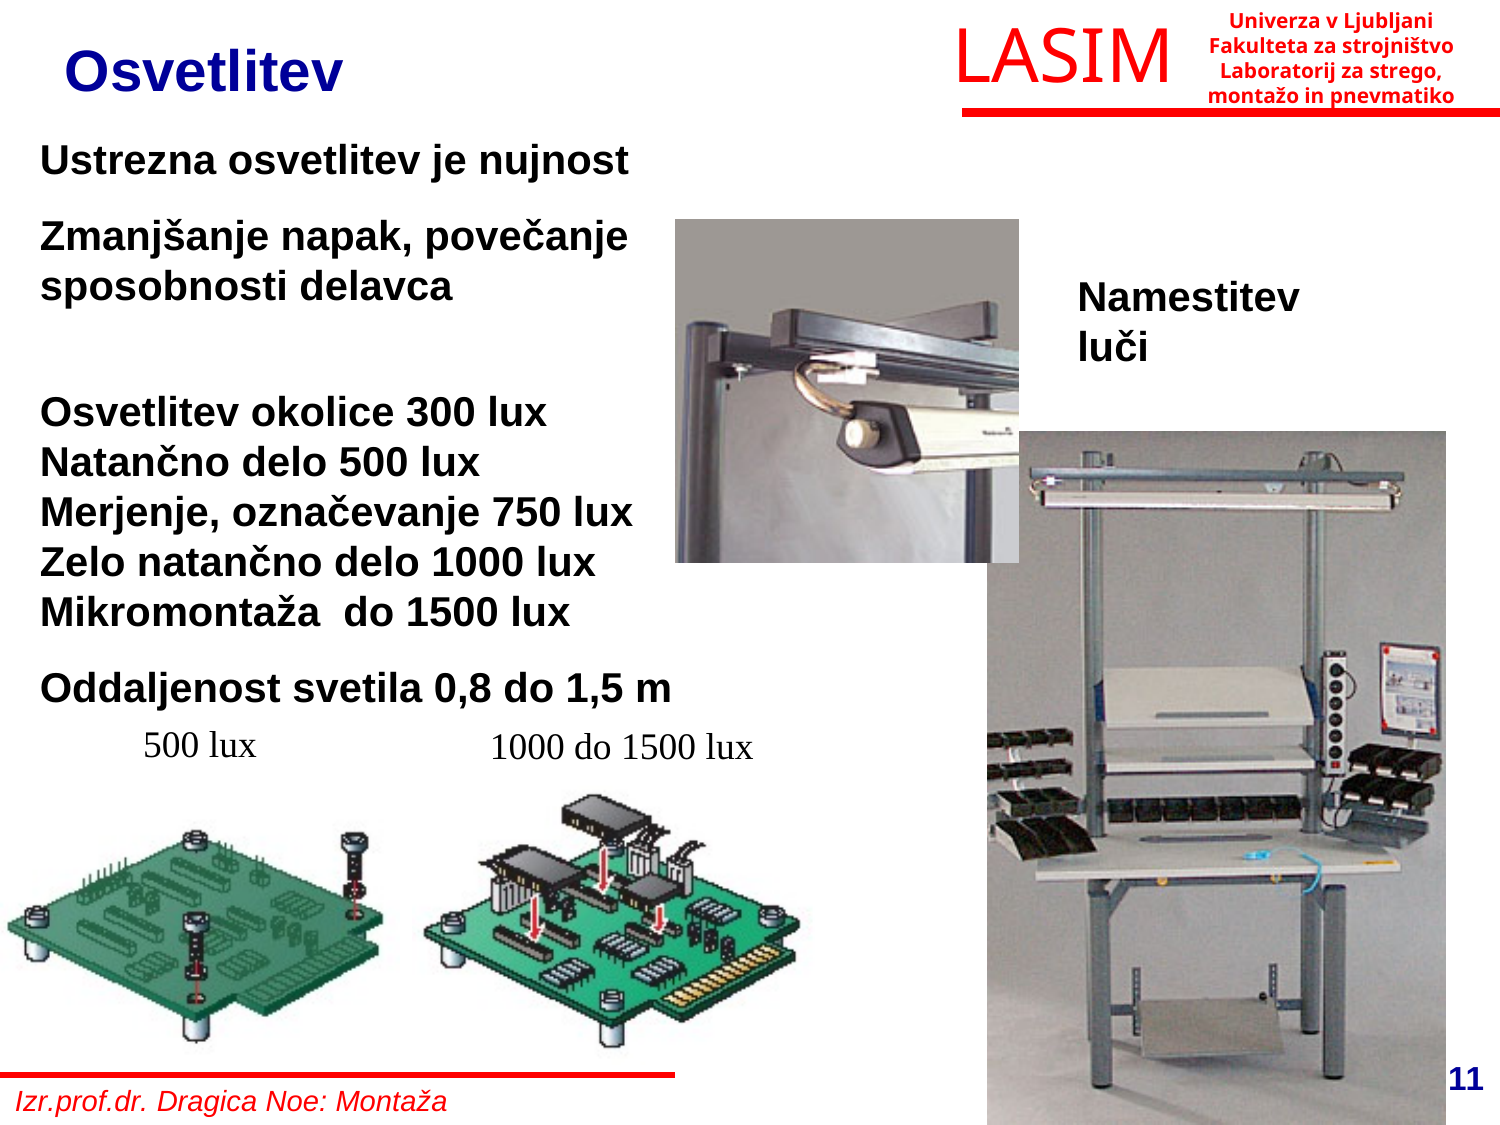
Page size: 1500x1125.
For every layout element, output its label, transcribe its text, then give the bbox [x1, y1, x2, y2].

text_box 1000 do 1500 lux [474, 714, 788, 775]
text_box Osvetlitev [50, 24, 951, 111]
picture [0, 770, 400, 1065]
text_box Namestitev luči [1062, 262, 1388, 378]
picture [675, 219, 1446, 1125]
picture [412, 774, 815, 1065]
text_box 500 lux [37, 712, 363, 773]
text_box Ustrezna osvetlitev je nujnost Zmanjšanje napak, povečanje sposobnosti delavca Osvetlitev okolice 300 lux Natančno delo 500 lux Merjenje, označevanje 750 lux Zelo natančno delo 1000 lux Mikromontaža do 1500 lux Oddaljenost svetila 0,8 do 1,5 m [24, 124, 801, 719]
